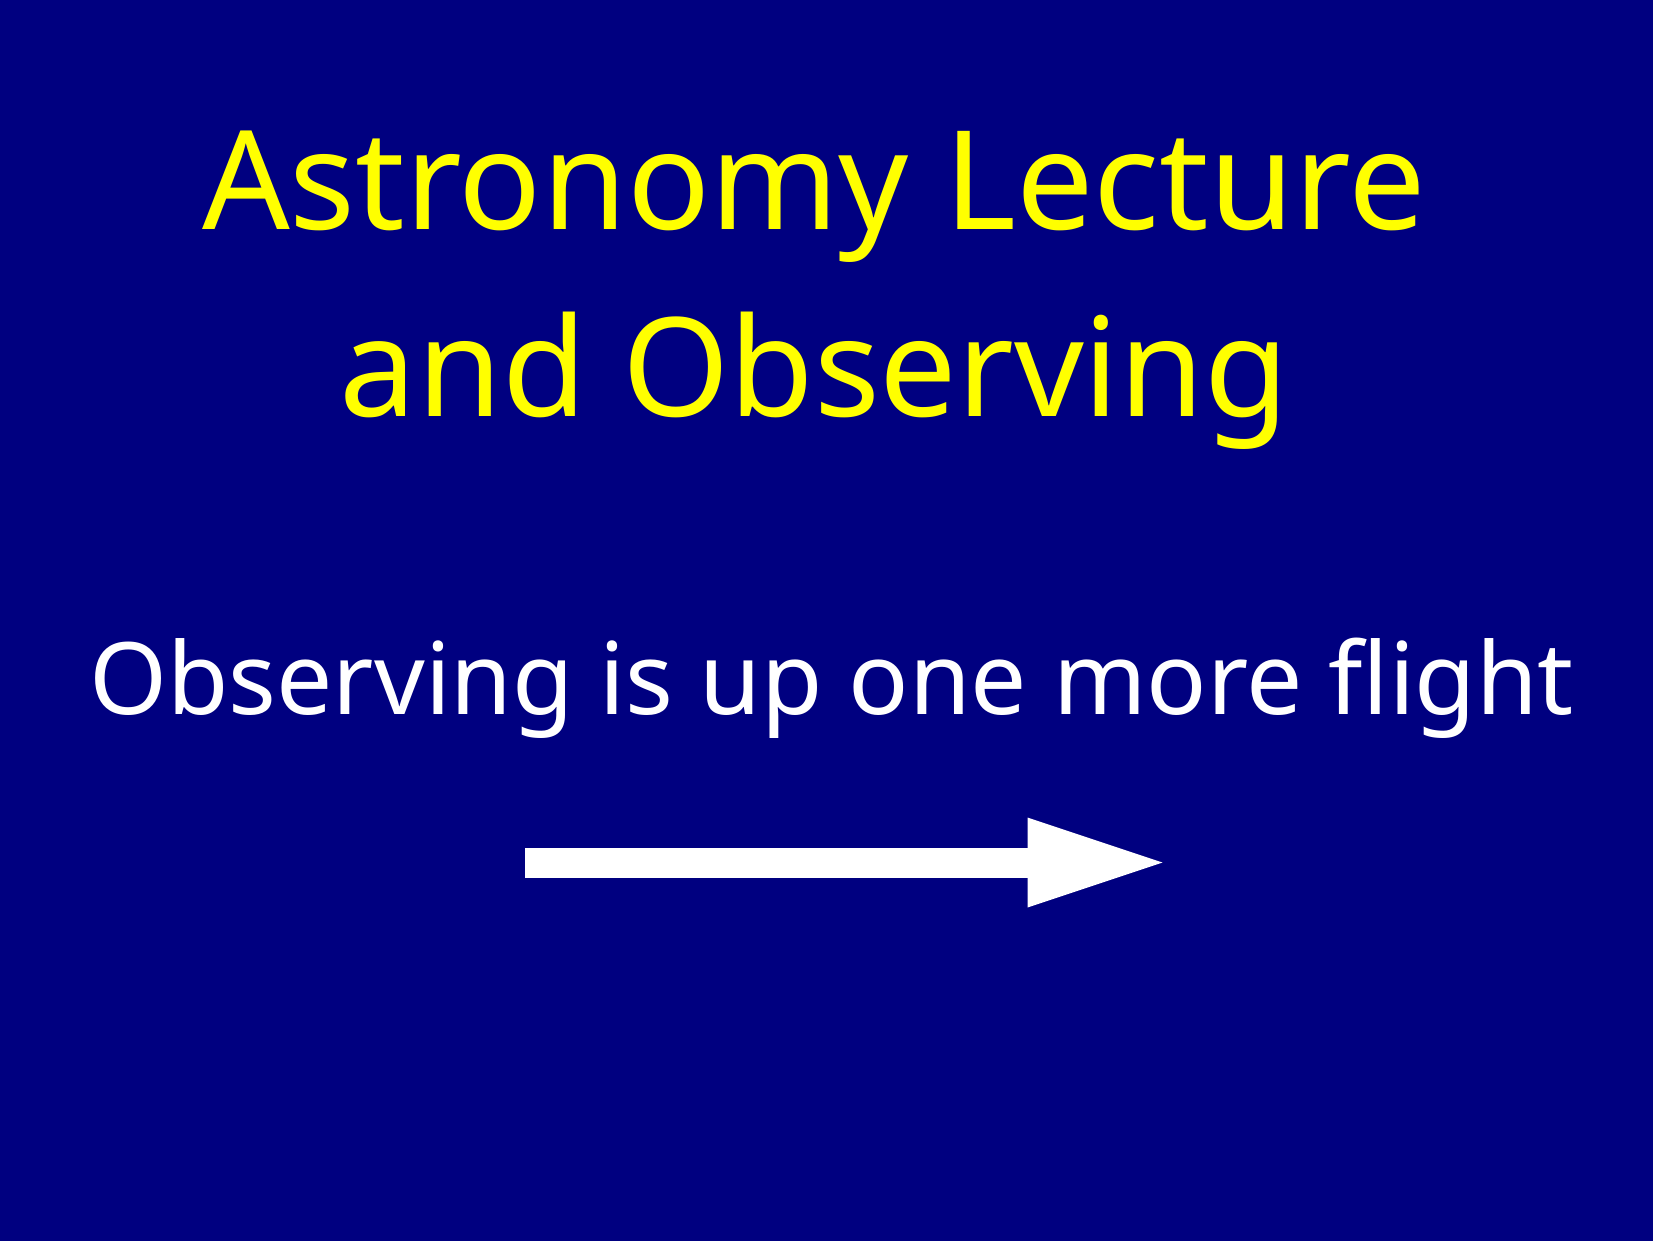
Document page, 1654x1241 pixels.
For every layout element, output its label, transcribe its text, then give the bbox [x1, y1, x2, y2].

text_box Astronomy Lecture and Observing [187, 75, 1500, 422]
text_box Observing is up one more flight [74, 600, 1651, 736]
